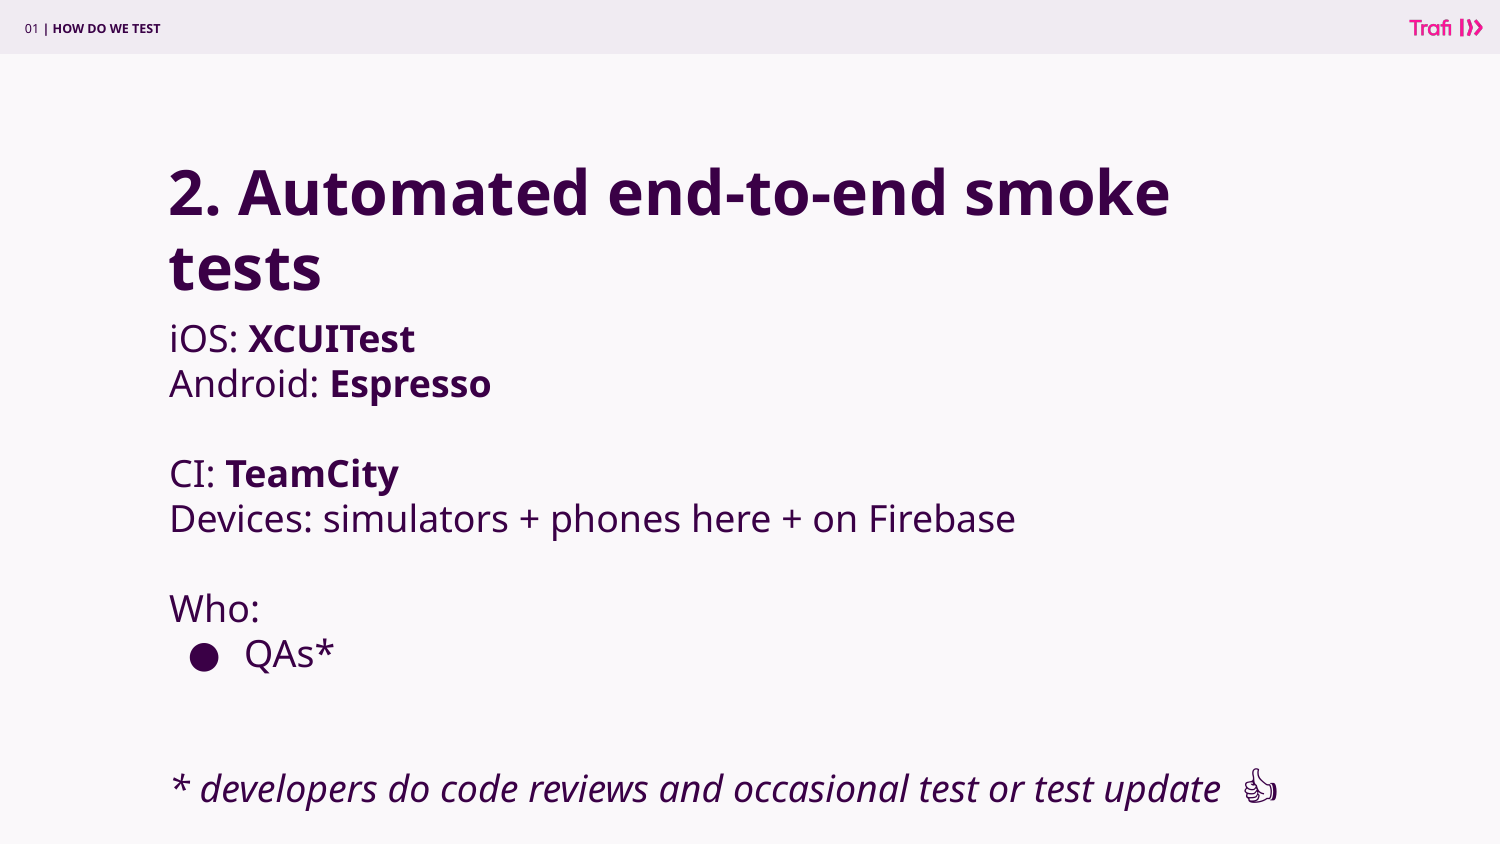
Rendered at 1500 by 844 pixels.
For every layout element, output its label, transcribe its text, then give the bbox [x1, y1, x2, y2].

text_box 2. Automated end-to-end smoke tests [154, 138, 1284, 241]
text_box iOS: XCUITest Android: Espresso CI: TeamCity Devices: simulators + phones here + on Firebase Who: QAs* * developers do code reviews and occasional test or test update 👍 [154, 300, 1477, 838]
picture [1403, 8, 1489, 47]
text_box 01 | HOW DO WE TEST [19, 8, 356, 47]
text_box [0, 0, 1500, 54]
